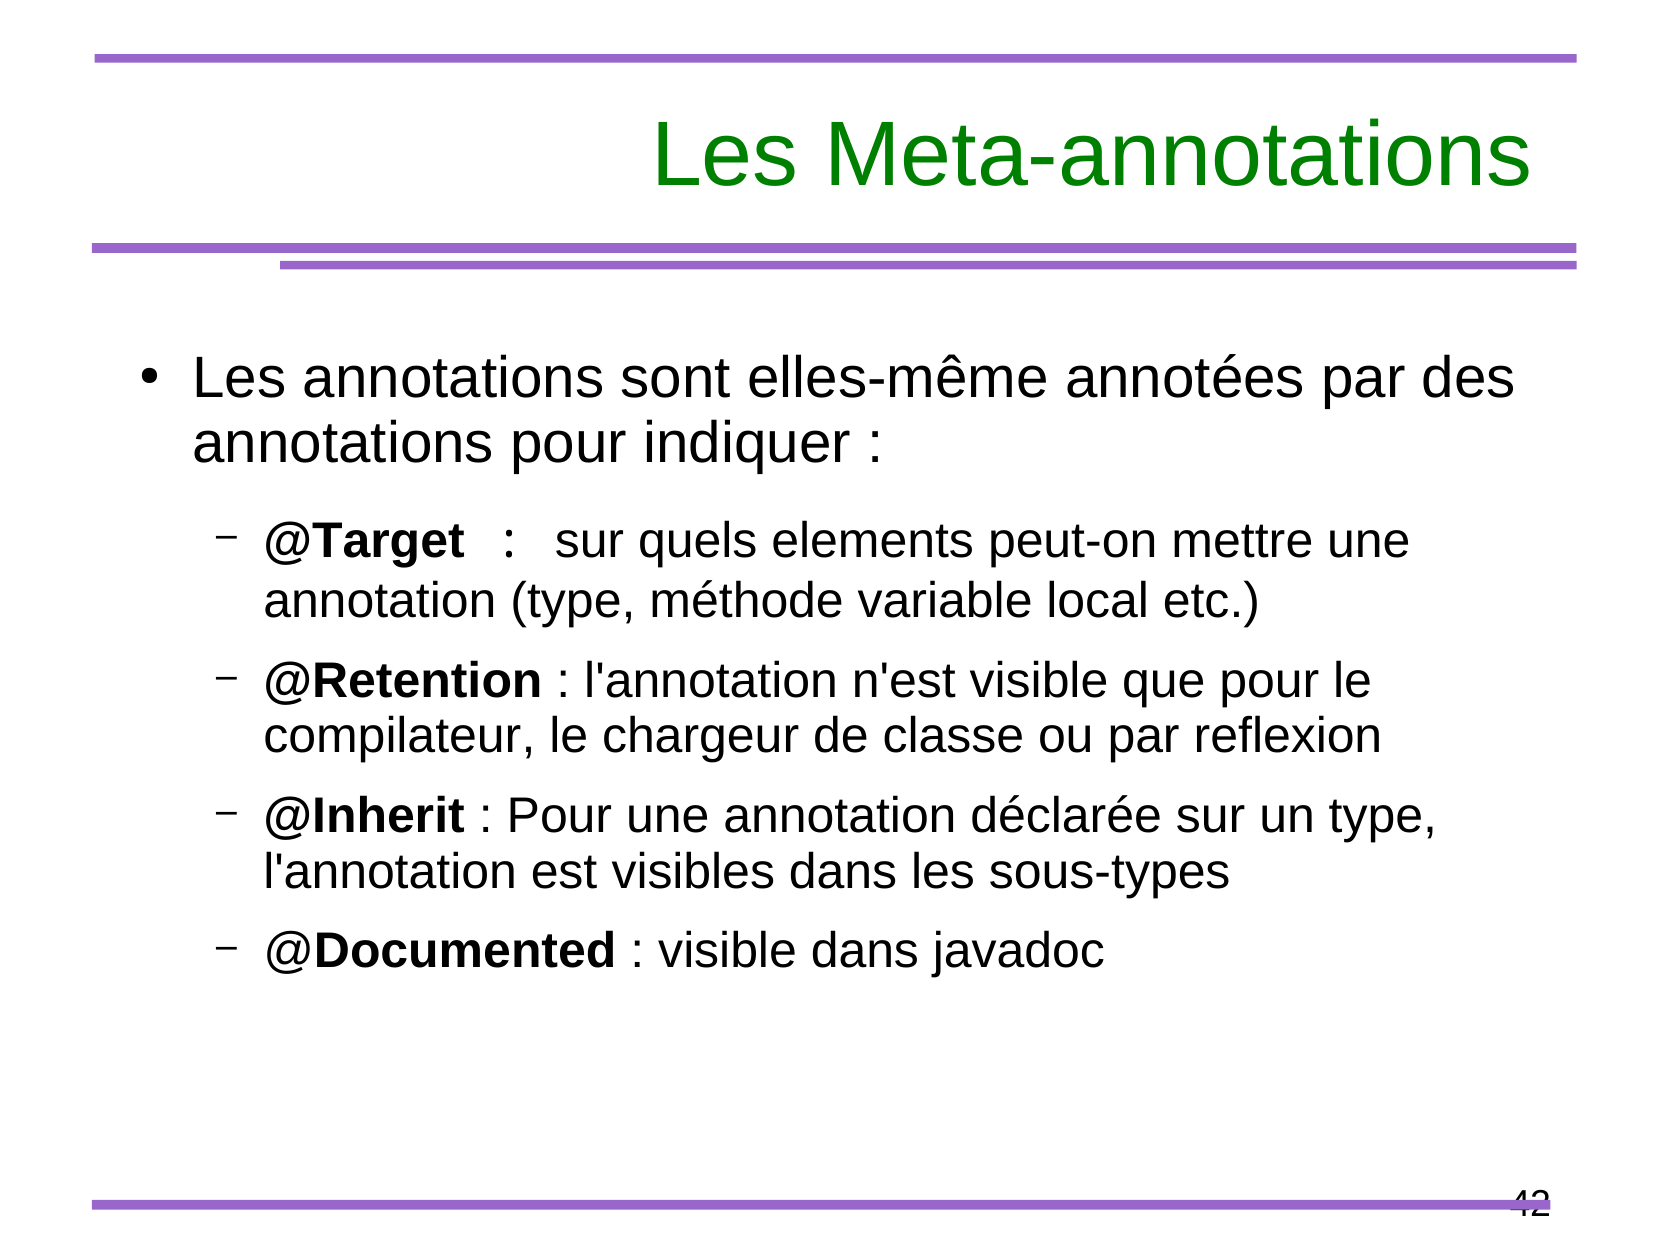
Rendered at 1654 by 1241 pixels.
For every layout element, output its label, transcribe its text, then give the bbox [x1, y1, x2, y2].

title Les Meta-annotations [121, 49, 1534, 257]
list Les annotations sont elles-même annotées par des annotations pour indiquer : @Target : sur quels elements peut-on mettre une annotation (type, méthode variable local etc.) @Retention : l'annotation n'est visible que pour le compilateur, le chargeur de classe ou par reflexion @Inherit : Pour une annotation déclarée sur un type, l'annotation est visibles dans les sous-types @Documented : visible dans javadoc [121, 344, 1534, 1127]
